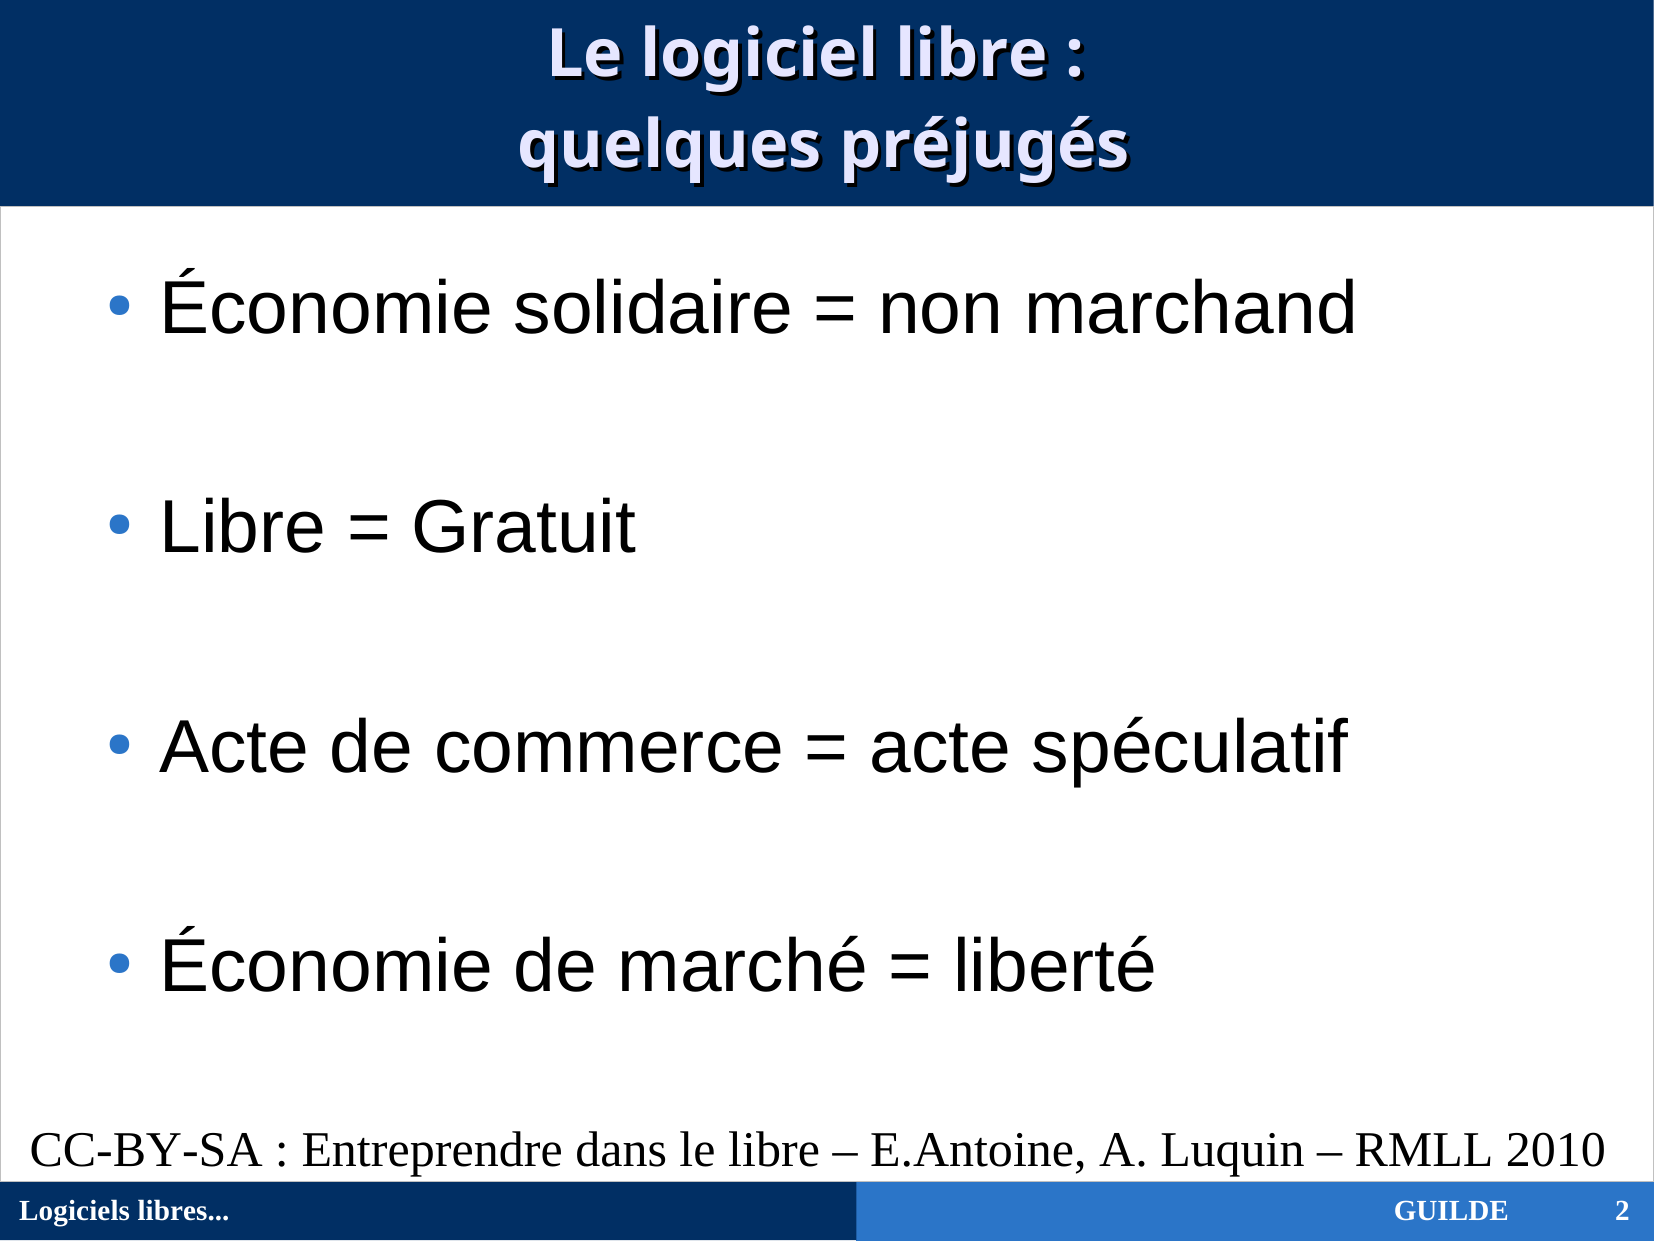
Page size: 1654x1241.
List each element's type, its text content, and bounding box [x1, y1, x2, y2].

text_box CC-BY-SA : Entreprendre dans le libre – E.Antoine, A. Luquin – RMLL 2010 [29, 1122, 1625, 1178]
title Le logiciel libre : quelques préjugés [118, 18, 1531, 174]
list Économie solidaire = non marchand Libre = Gratuit Acte de commerce = acte spéculatif Économie de marché = liberté [88, 265, 1595, 1008]
